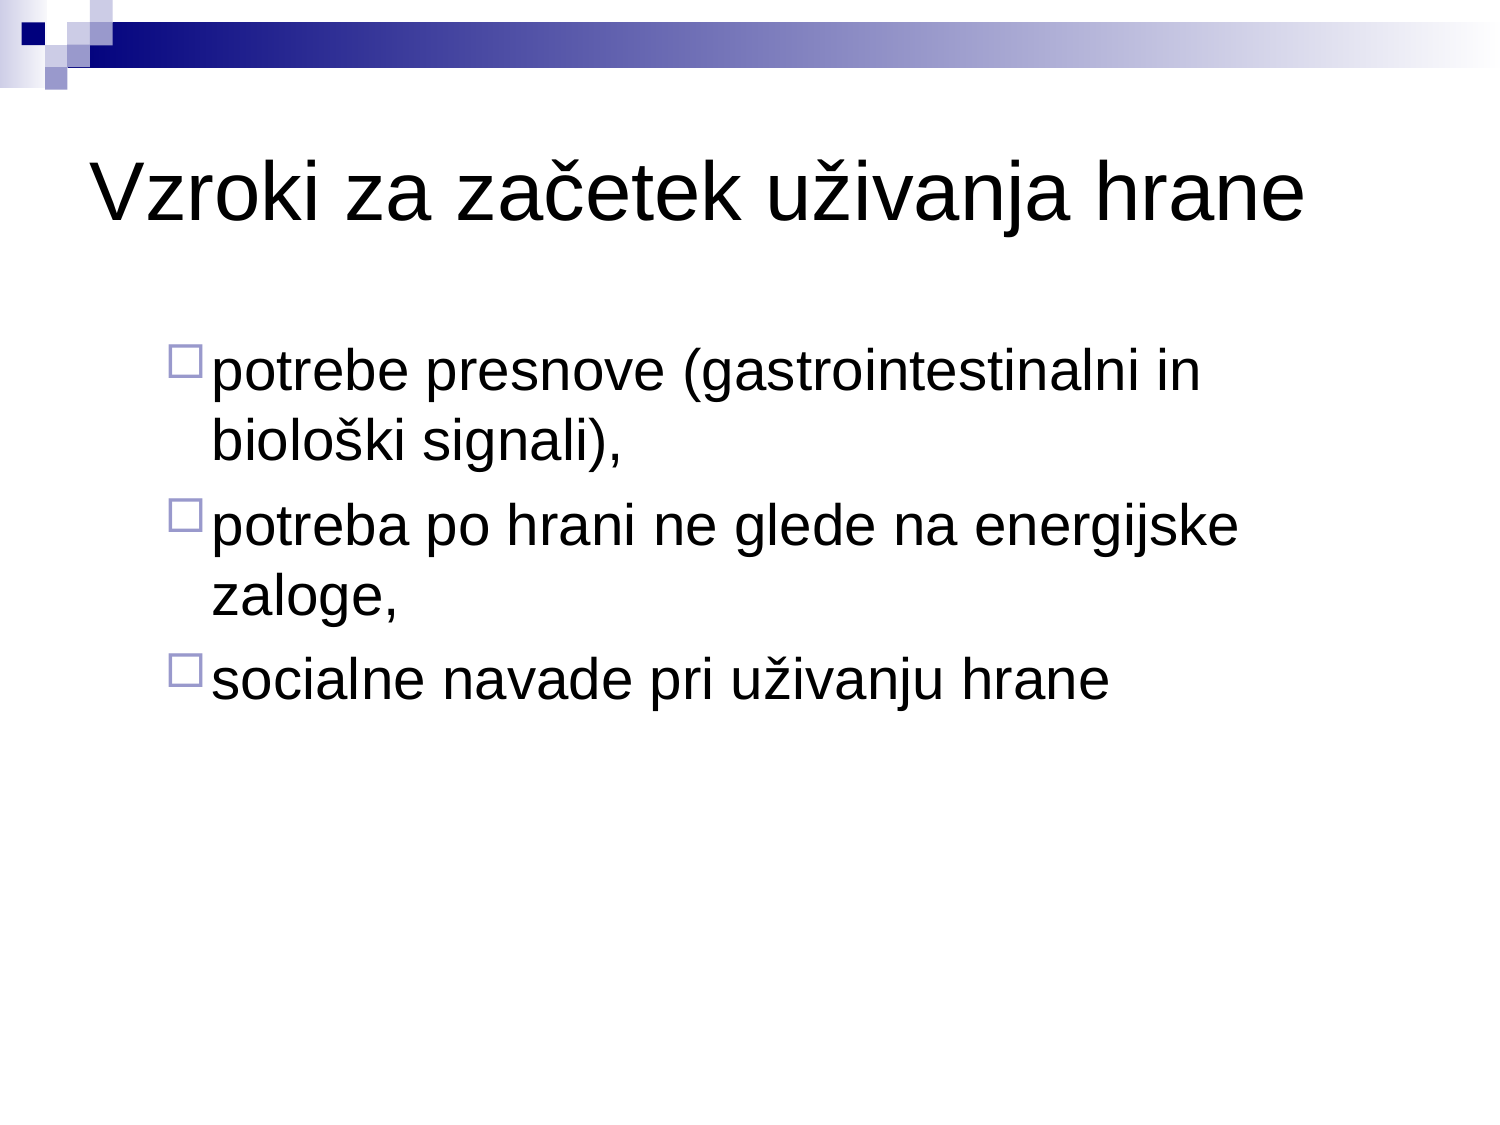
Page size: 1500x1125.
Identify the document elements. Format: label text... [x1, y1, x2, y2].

list potrebe presnove (gastrointestinalni in biološki signali), potreba po hrani ne glede na energijske zaloge, socialne navade pri uživanju hrane [75, 324, 1426, 963]
title Vzroki za začetek uživanja hrane [75, 75, 1426, 301]
